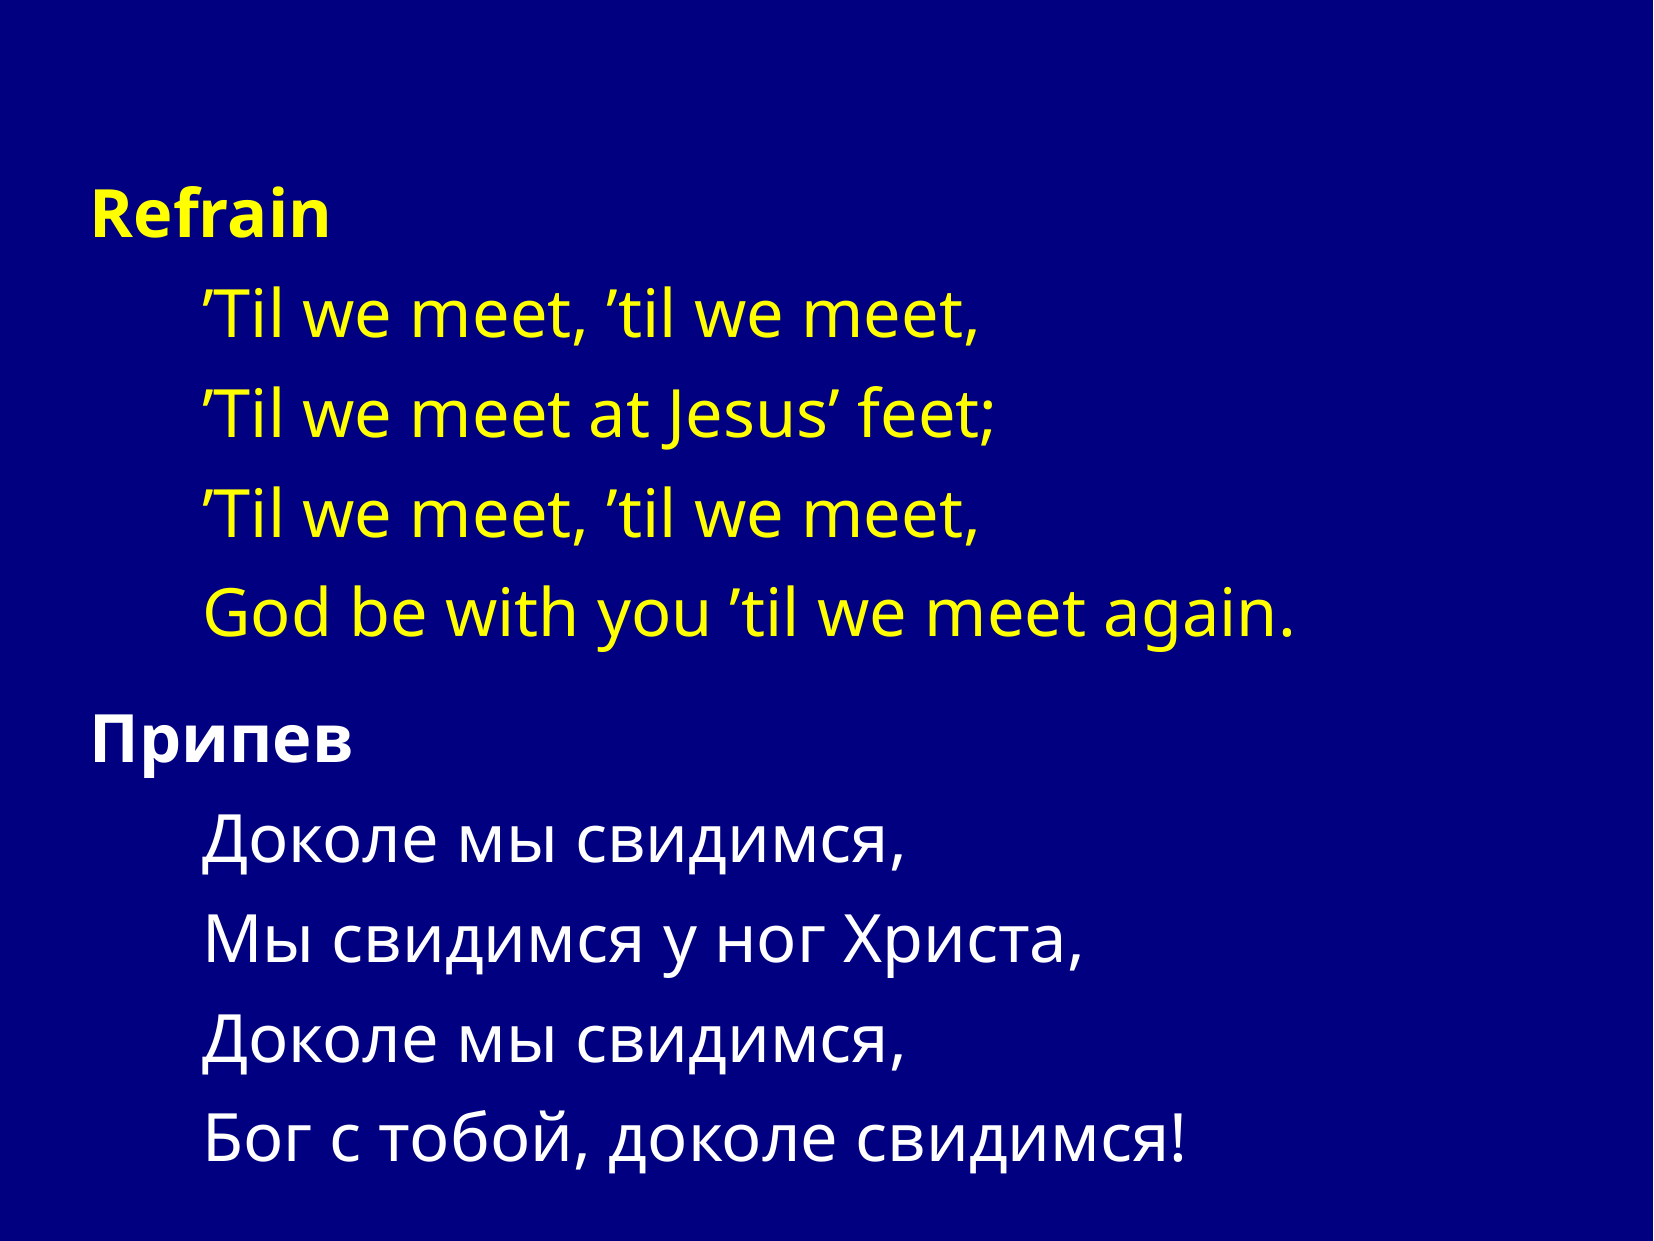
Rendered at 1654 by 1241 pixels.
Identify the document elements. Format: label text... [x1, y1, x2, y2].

text_box Припев Доколе мы свидимся, Мы свидимся у ног Христа, Доколе мы свидимся, Бог с тобой, доколе свидимся! [75, 675, 1576, 1163]
text_box Refrain ’Til we meet, ’til we meet, ’Til we meet at Jesus’ feet; ’Til we meet, ’til we meet, God be with you ’til we meet again. [75, 150, 1576, 638]
